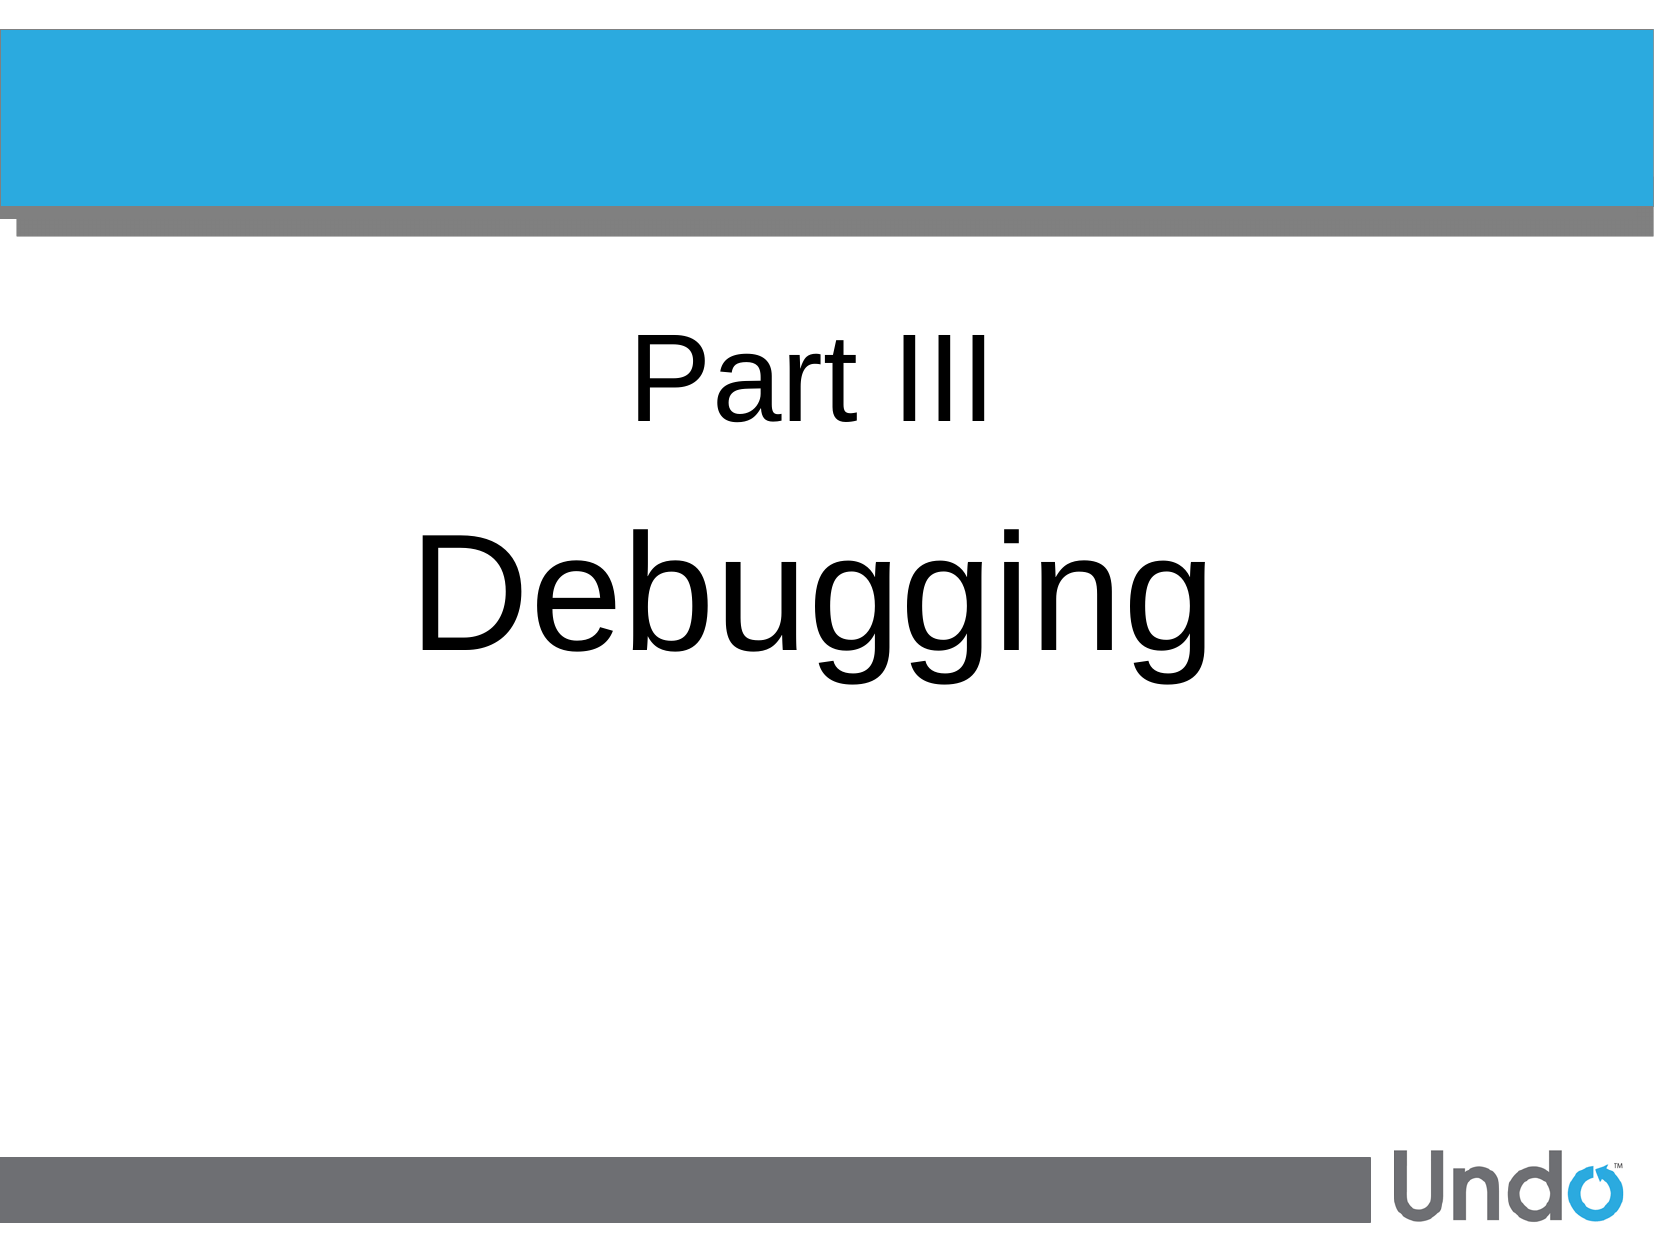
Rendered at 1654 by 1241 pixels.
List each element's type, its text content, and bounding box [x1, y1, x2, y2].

list Part III Debugging [41, 290, 1529, 1241]
picture [1529, 1150, 1624, 1223]
